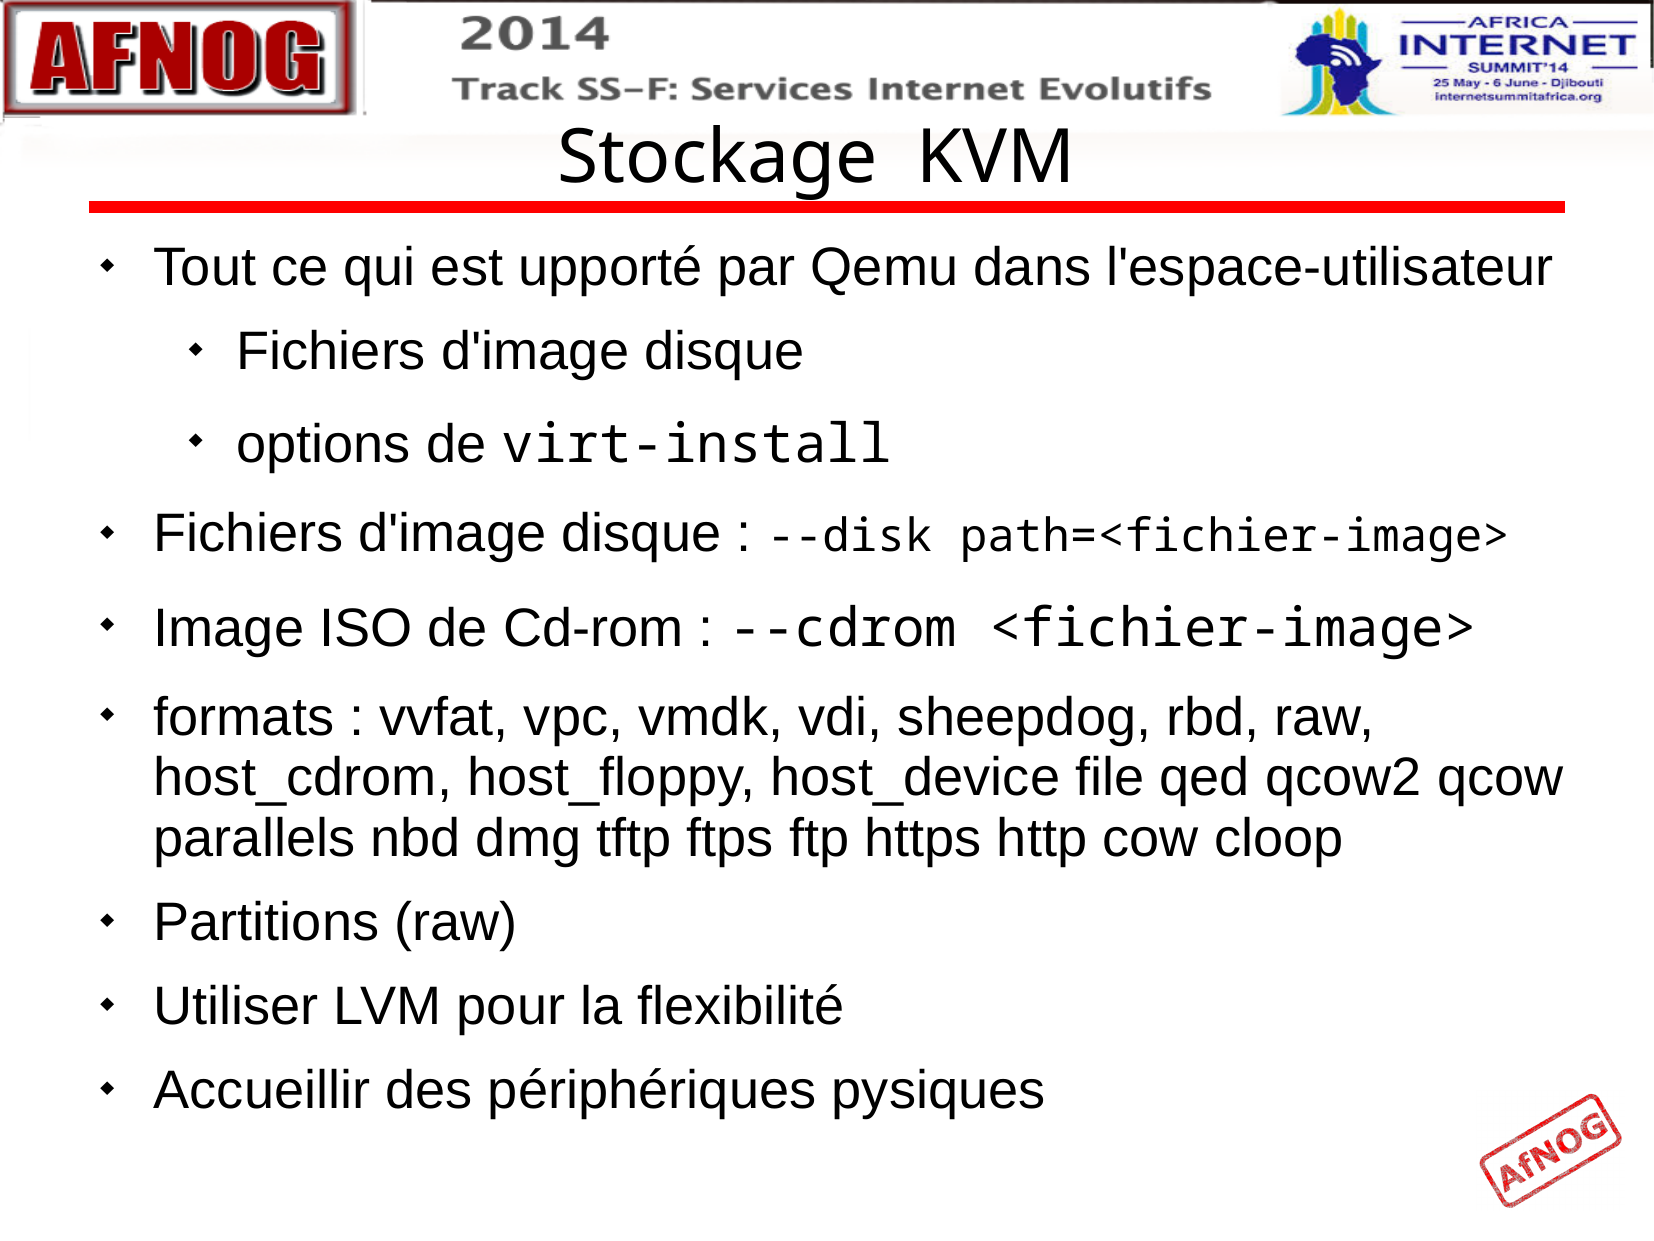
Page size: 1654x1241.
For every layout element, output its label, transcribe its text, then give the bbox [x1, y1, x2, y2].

list Tout ce qui est upporté par Qemu dans l'espace-utilisateur Fichiers d'image disque options de virt-install Fichiers d'image disque : --disk path=<fichier-image> Image ISO de Cd-rom : --cdrom <fichier-image> formats : vvfat, vpc, vmdk, vdi, sheepdog, rbd, raw, host_cdrom, host_floppy, host_device file qed qcow2 qcow parallels nbd dmg tftp ftps ftp https http cow cloop Partitions (raw) Utiliser LVM pour la flexibilité Accueillir des périphériques pysiques [82, 236, 1571, 1106]
picture [0, 0, 1654, 1241]
title Stockage KVM [82, 64, 1571, 236]
